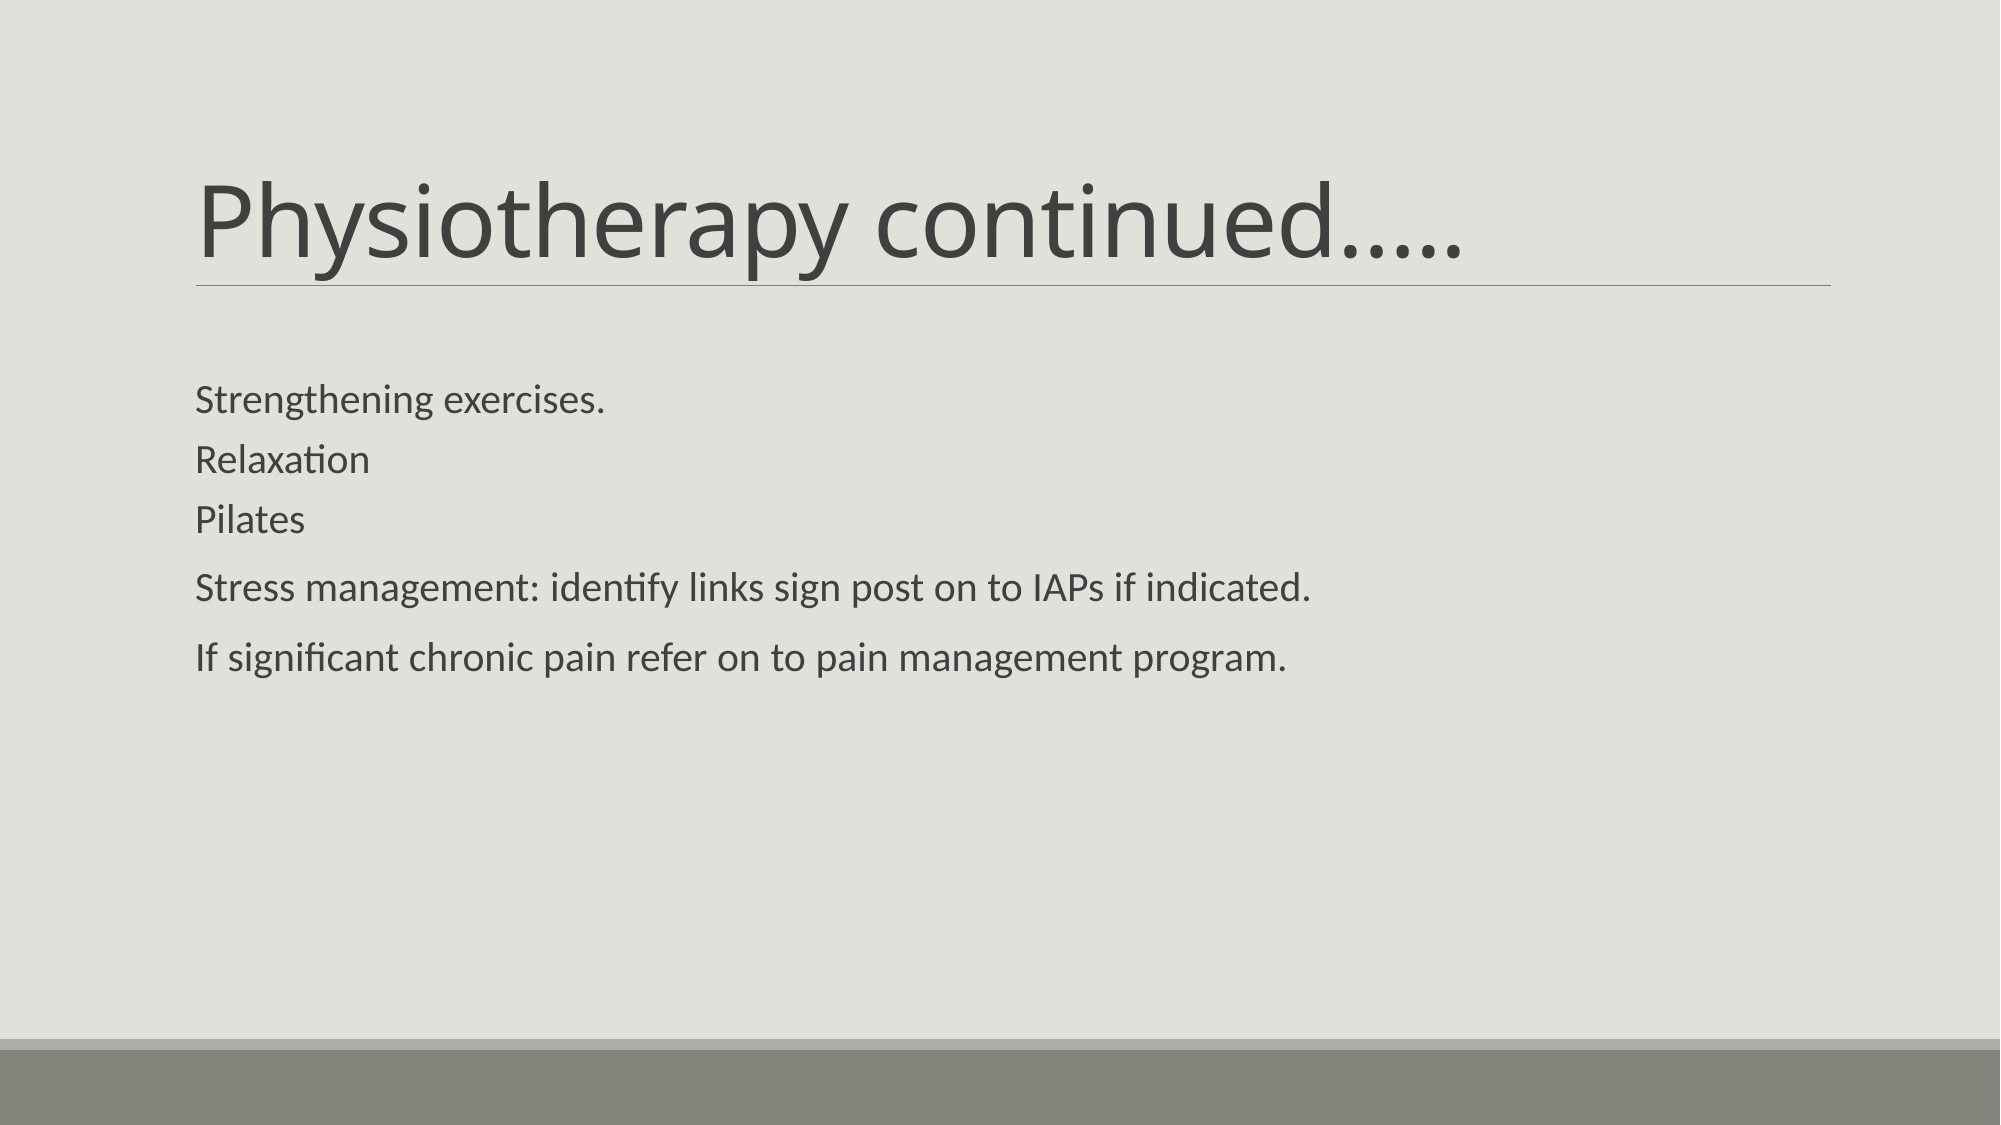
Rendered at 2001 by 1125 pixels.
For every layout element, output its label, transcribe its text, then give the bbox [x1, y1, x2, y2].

list Strengthening exercises. Relaxation Pilates Stress management: identify links sign post on to IAPs if indicated. If significant chronic pain refer on to pain management program. [180, 302, 1831, 963]
title Physiotherapy continued….. [180, 47, 1831, 286]
